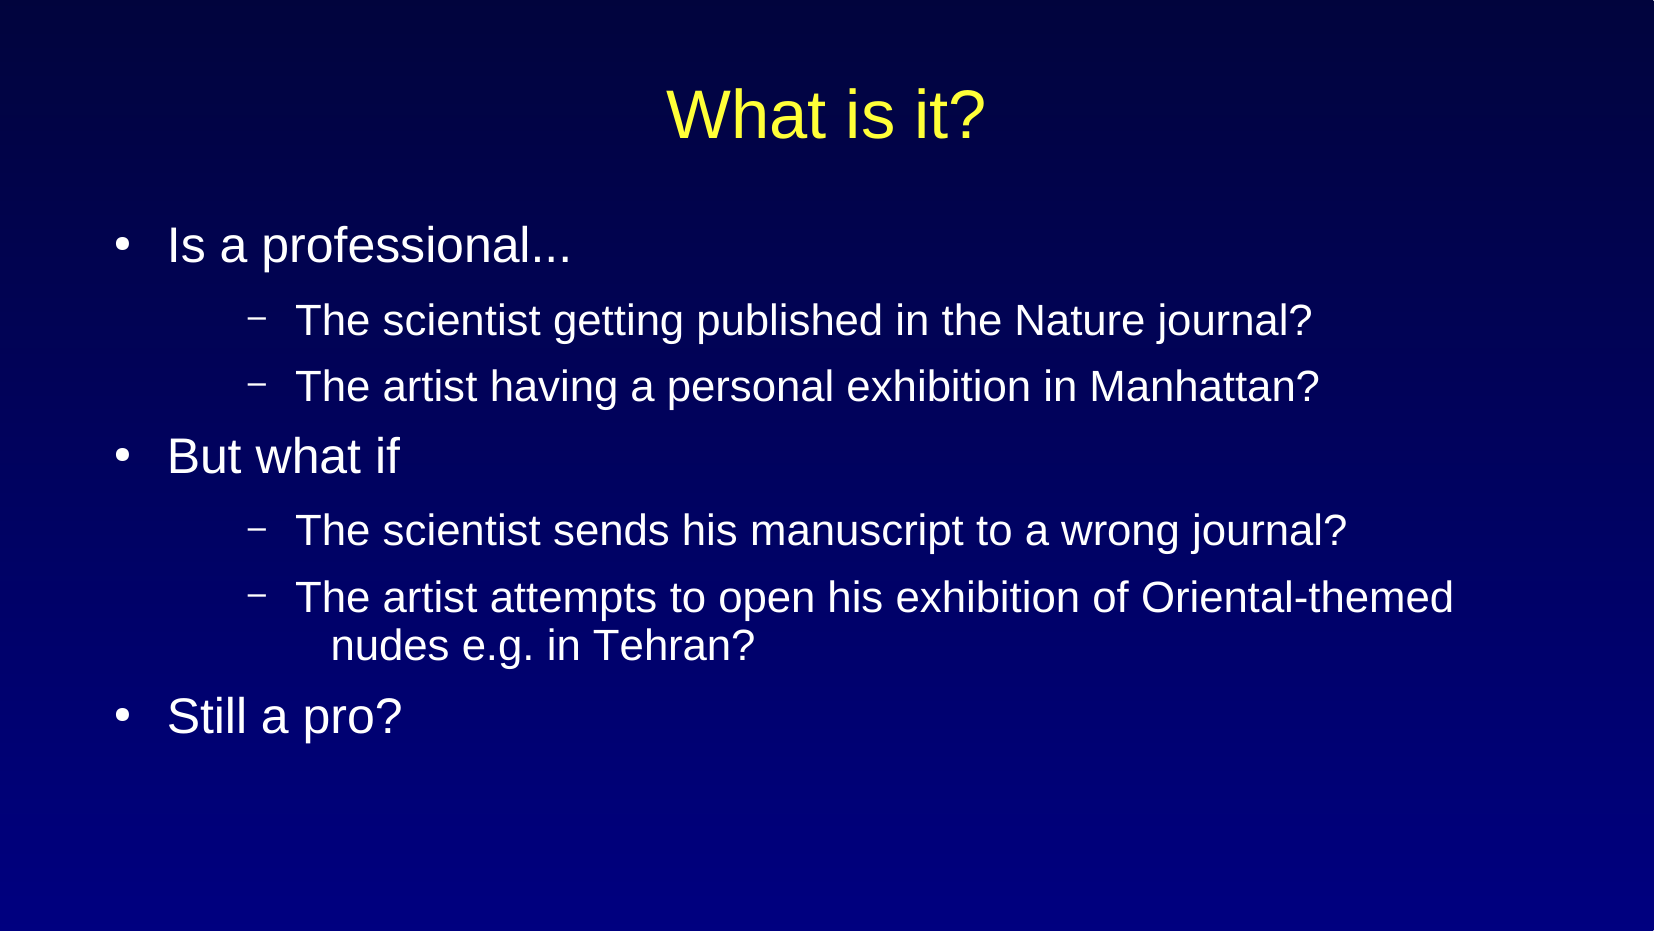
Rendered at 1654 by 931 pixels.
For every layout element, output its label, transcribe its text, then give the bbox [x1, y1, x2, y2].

list Is a professional... The scientist getting published in the Nature journal? The artist having a personal exhibition in Manhattan? But what if The scientist sends his manuscript to a wrong journal? The artist attempts to open his exhibition of Oriental-themed nudes e.g. in Tehran? Still a pro? [82, 217, 1571, 758]
title What is it? [82, 37, 1571, 193]
